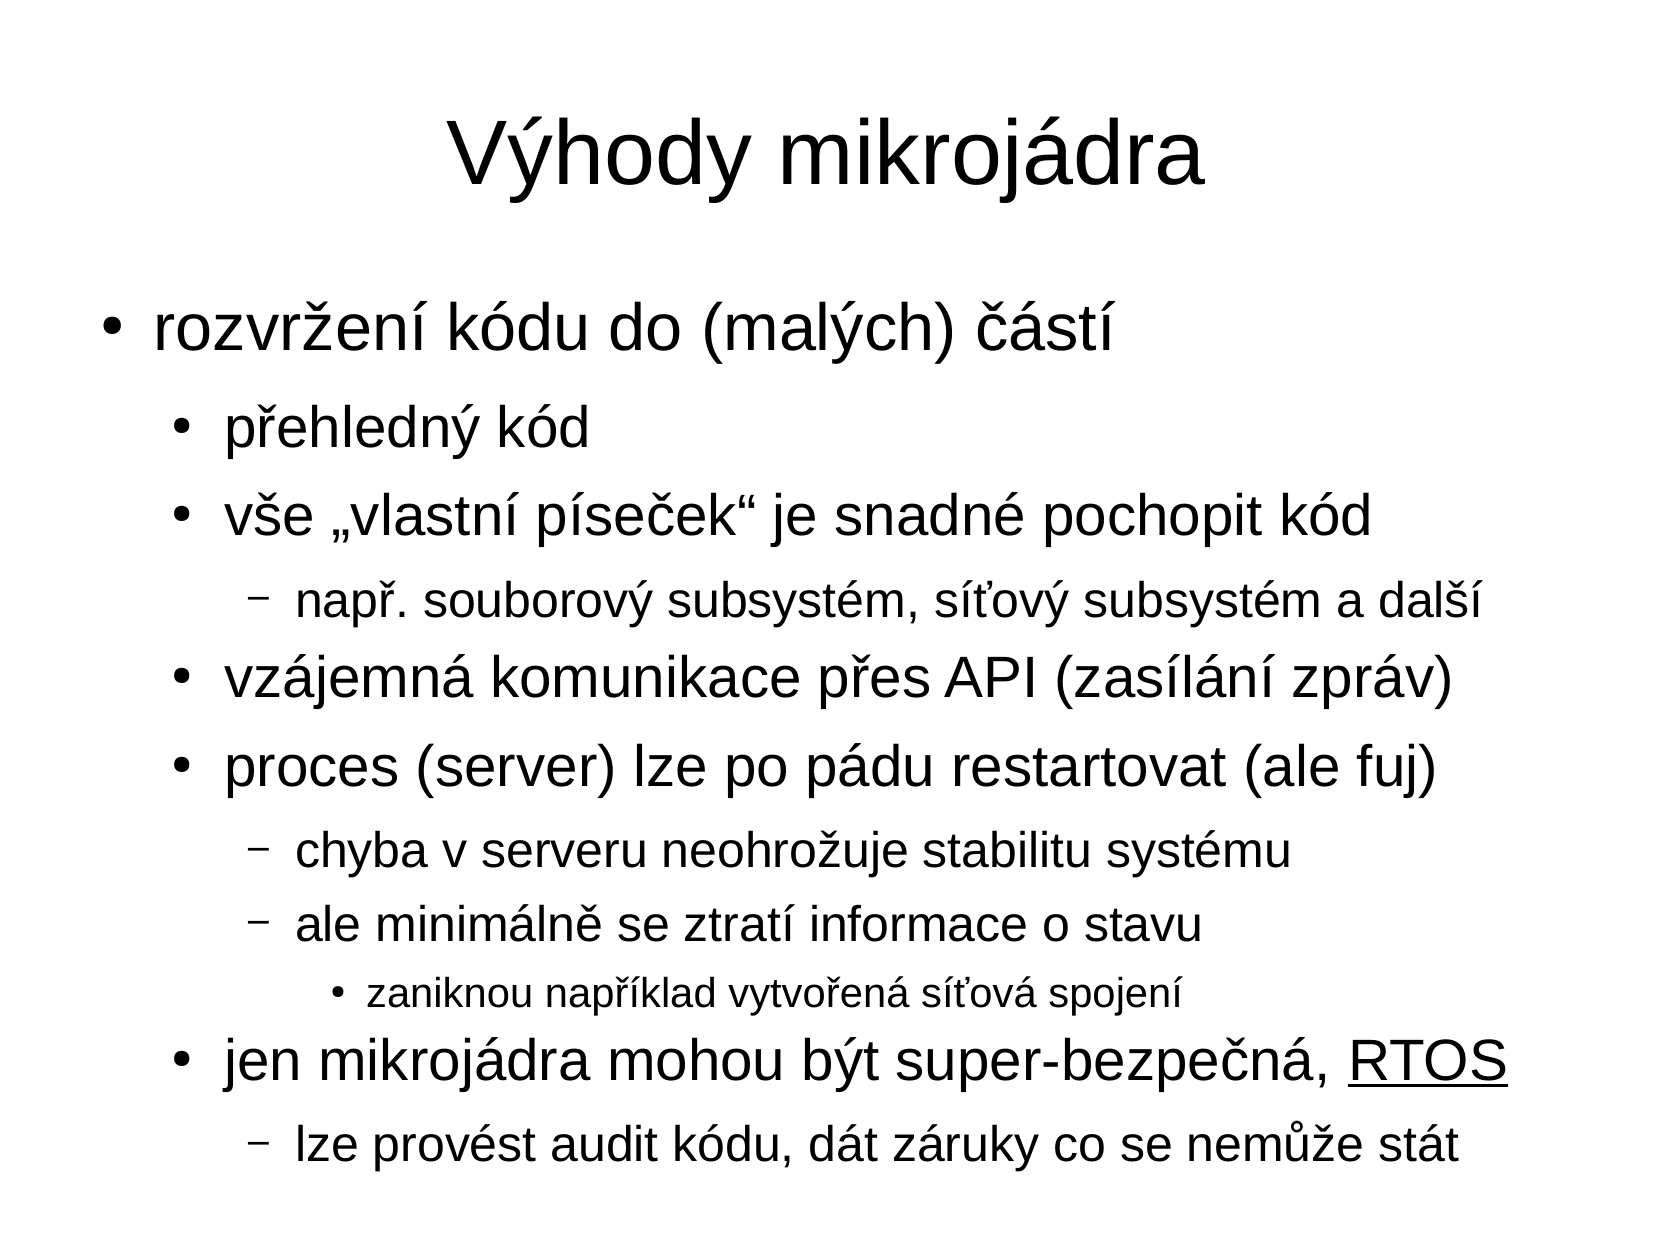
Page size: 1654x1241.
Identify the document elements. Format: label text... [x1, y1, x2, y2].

title Výhody mikrojádra [82, 49, 1571, 257]
list rozvržení kódu do (malých) částí přehledný kód vše „vlastní píseček“ je snadné pochopit kód např. souborový subsystém, síťový subsystém a další vzájemná komunikace přes API (zasílání zpráv) proces (server) lze po pádu restartovat (ale fuj) chyba v serveru neohrožuje stabilitu systému ale minimálně se ztratí informace o stavu zaniknou například vytvořená síťová spojení jen mikrojádra mohou být super-bezpečná, RTOS lze provést audit kódu, dát záruky co se nemůže stát [82, 290, 1571, 1173]
